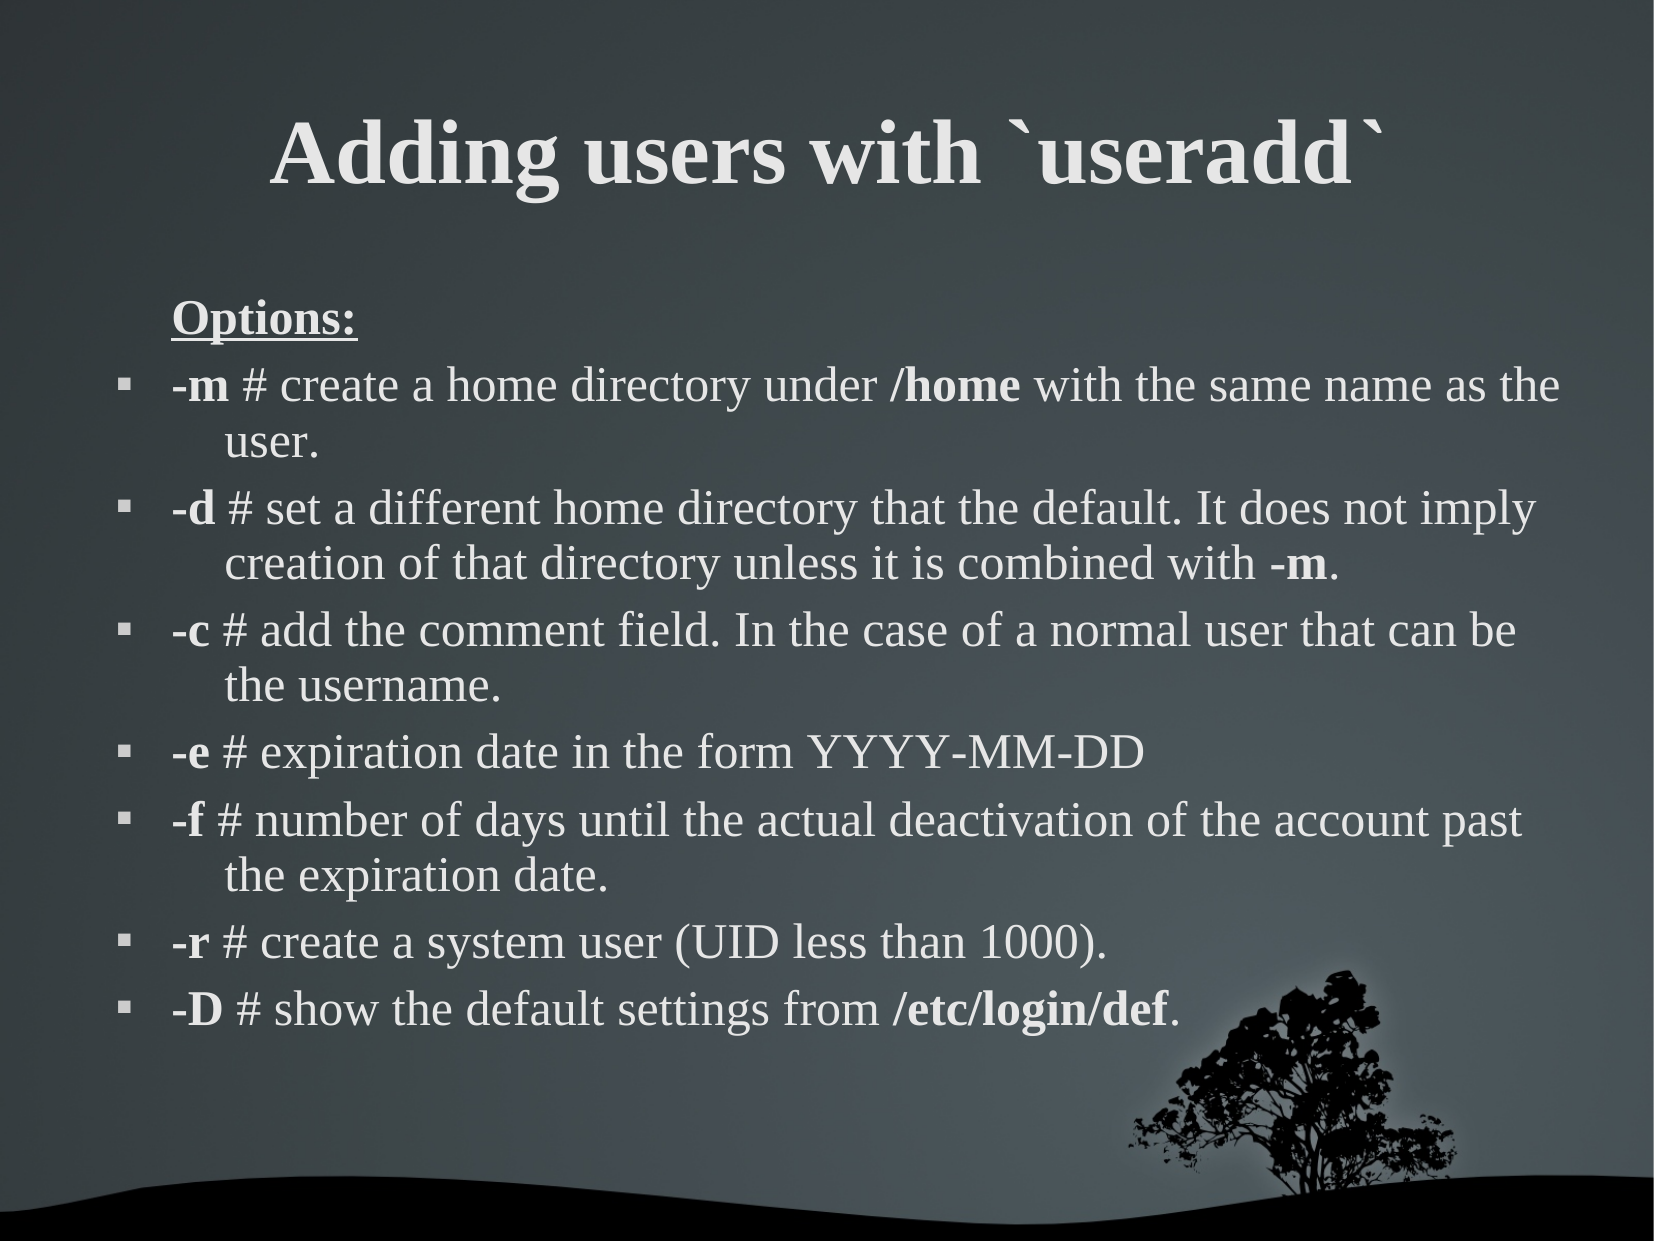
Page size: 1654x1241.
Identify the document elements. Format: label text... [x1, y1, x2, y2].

picture [0, 0, 1654, 1241]
list Options: -m # create a home directory under /home with the same name as the user. -d # set a different home directory that the default. It does not imply creation of that directory unless it is combined with -m. -c # add the comment field. In the case of a normal user that can be the username. -e # expiration date in the form YYYY-MM-DD -f # number of days until the actual deactivation of the account past the expiration date. -r # create a system user (UID less than 1000). -D # show the default settings from /etc/login/def. [82, 290, 1571, 1203]
title Adding users with `useradd` [82, 49, 1571, 257]
